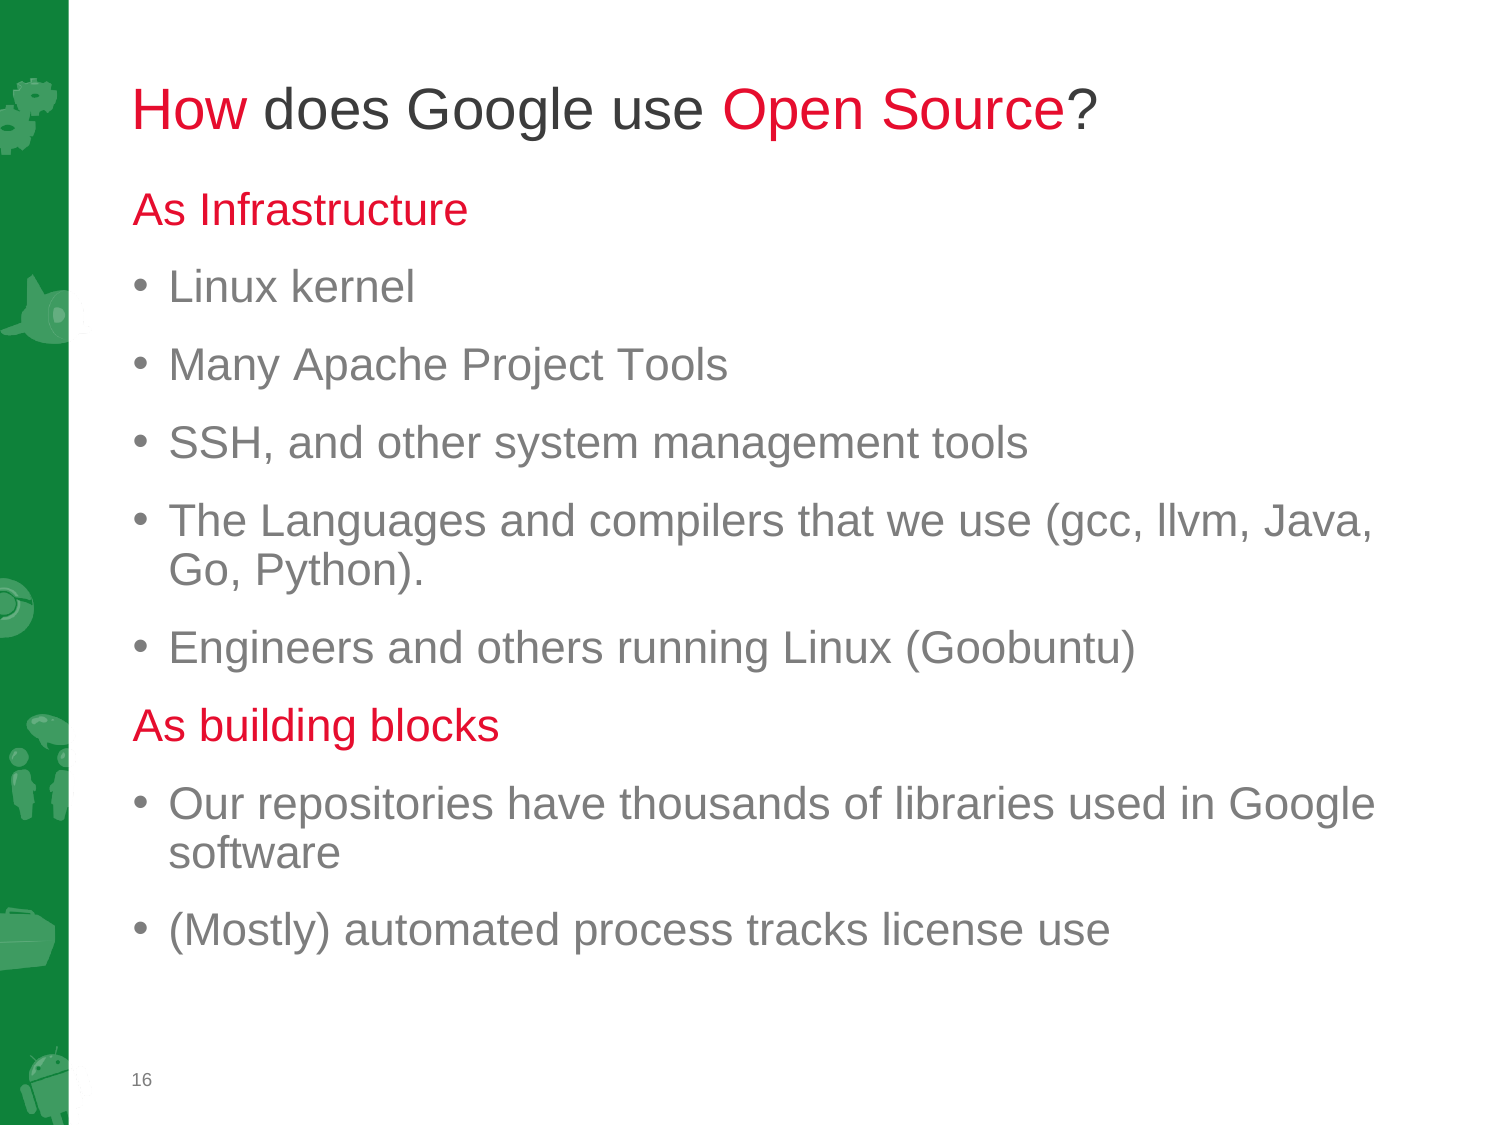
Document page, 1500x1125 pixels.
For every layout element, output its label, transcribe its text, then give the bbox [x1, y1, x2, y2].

picture [0, 907, 56, 972]
picture [0, 578, 34, 638]
picture [20, 1046, 92, 1125]
picture [0, 78, 58, 155]
picture [0, 274, 92, 344]
text_box How does Google use Open Source? [116, 37, 1431, 150]
text_box As Infrastructure Linux kernel Many Apache Project Tools SSH, and other system management tools The Languages and compilers that we use (gcc, llvm, Java, Go, Python). Engineers and others running Linux (Goobuntu) As building blocks Our repositories have thousands of libraries used in Google software (Mostly) automated process tracks license use [116, 182, 1429, 982]
picture [9, 714, 76, 821]
text_box <number> [116, 1061, 181, 1098]
